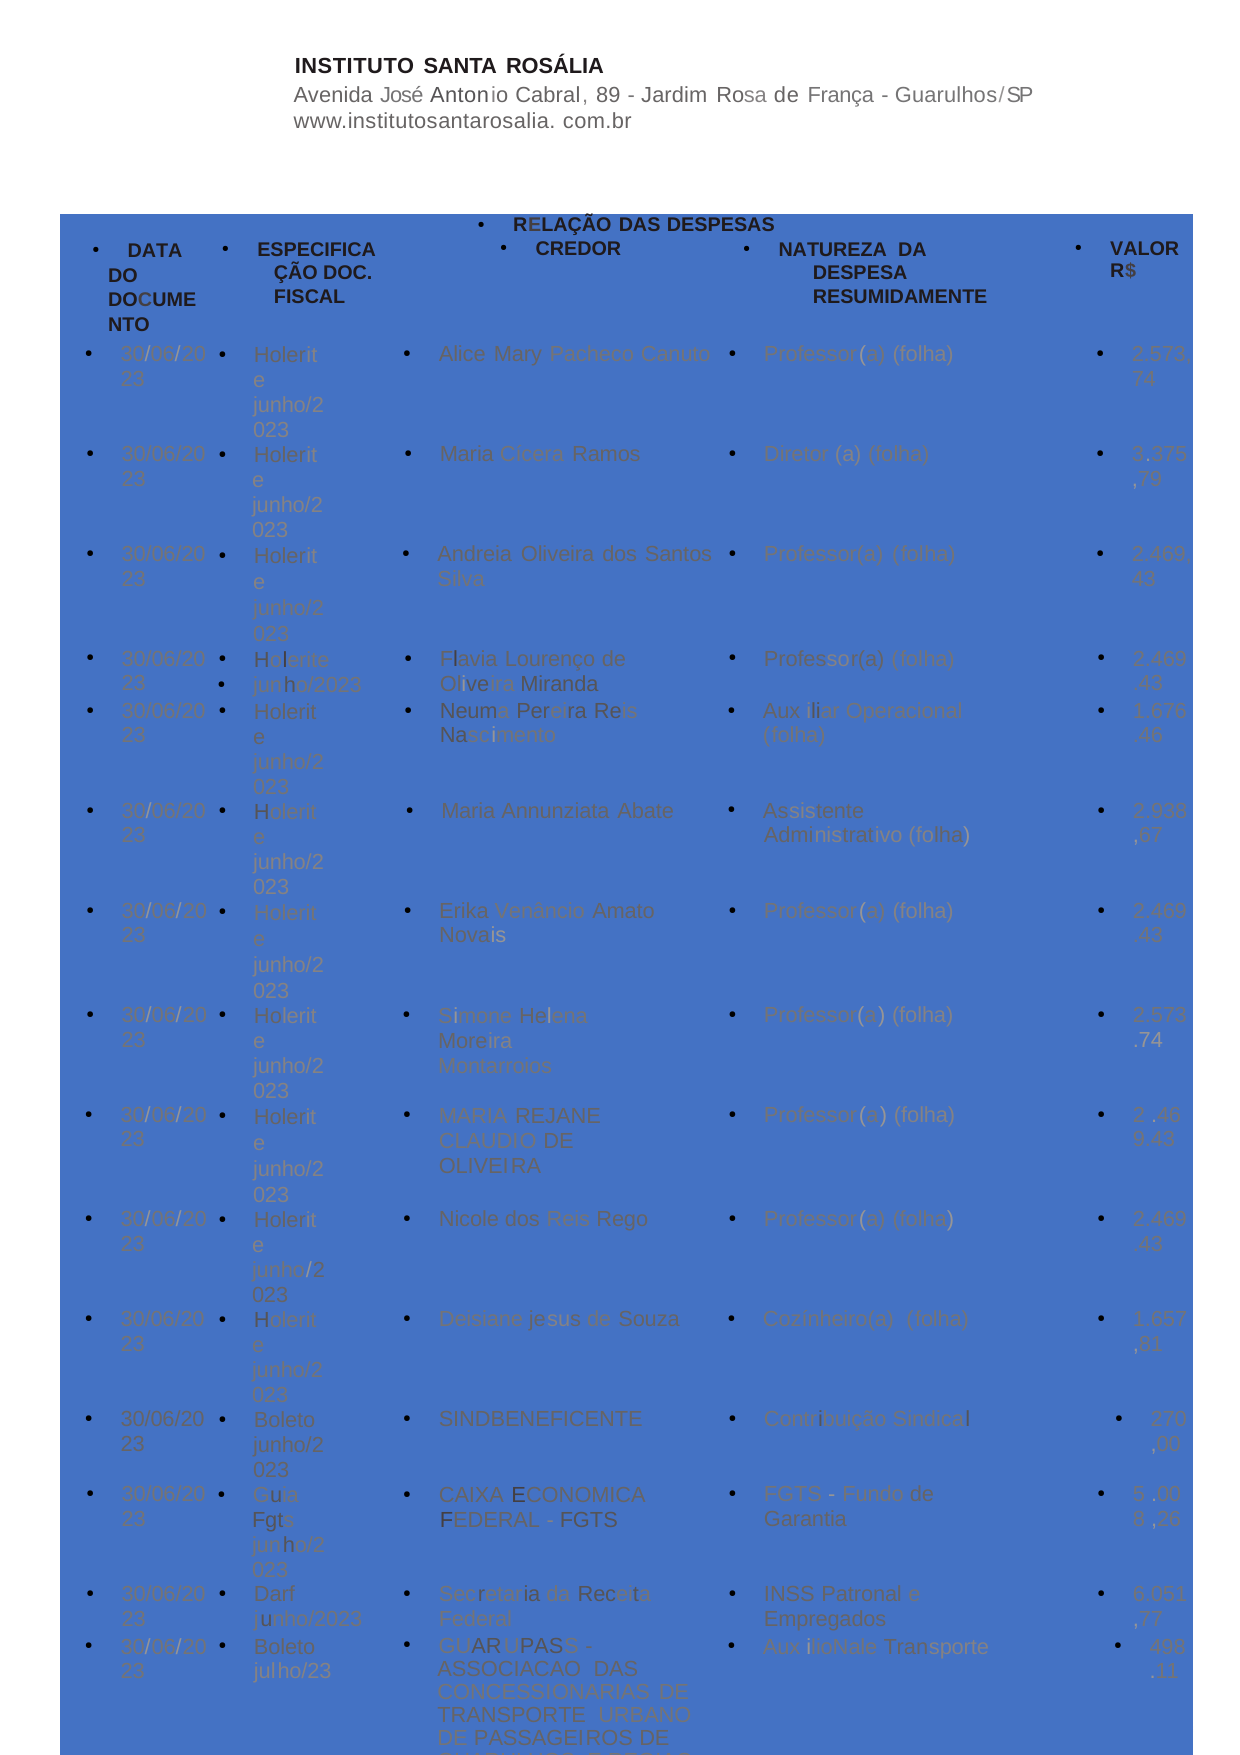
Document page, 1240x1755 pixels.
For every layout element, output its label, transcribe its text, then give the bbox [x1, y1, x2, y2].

table_cell 30/06/2023 [60, 699, 214, 799]
table_cell Holerite junho/2023 [214, 646, 398, 699]
table_cell Alice Mary Pacheco Canuto [398, 342, 723, 442]
table_cell Guia Fgts junho/2023 [214, 1482, 398, 1582]
table_cell 30/06/2023 [60, 1103, 214, 1207]
table_cell 5 .008 ,26 [1020, 1482, 1193, 1582]
table_cell 270 ,00 [1020, 1407, 1193, 1482]
table_cell Holerite junho/2023 [214, 1103, 398, 1207]
table_cell CREDOR [398, 238, 723, 342]
table_cell INSS Patronal e Empregados [723, 1582, 1020, 1635]
table_cell Holerite junho/2023 [214, 699, 398, 799]
table_cell 2 .469.43 [1020, 1103, 1193, 1207]
table_cell CAIXA ECONOMICA FEDERAL - FGTS [398, 1482, 723, 1582]
table_cell Professor(a) (folha) [723, 1003, 1020, 1103]
table_cell 1.657,81 [1020, 1307, 1193, 1407]
table_cell Professor(a) (folha) [723, 899, 1020, 1003]
table_cell Nicole dos Reis Rego [398, 1207, 723, 1307]
table_cell 30/06/2023 [60, 1635, 214, 1755]
table_cell NATUREZA DA DESPESA RESUMIDAMENTE [723, 238, 1020, 342]
table_cell 30/06/2023 [60, 1307, 214, 1407]
table_cell 2.573 .74 [1020, 1003, 1193, 1103]
table_cell GUARUPASS - ASSOCIACAO DAS CONCESSIONARIAS DE TRANSPORTE URBANO DE PASSAGEIROS DE GUARULHOS E REGIAO [398, 1635, 723, 1755]
table_cell Deisiane jesus de Souza [398, 1307, 723, 1407]
table_cell Darf junho/2023 [214, 1582, 398, 1635]
table_cell 30/06/2023 [60, 646, 214, 699]
table_cell FGTS - Fundo de Garantia [723, 1482, 1020, 1582]
table_cell Professor(a) (folha) [723, 542, 1020, 646]
table_cell Holerite junho/2023 [214, 342, 398, 442]
table_cell Andreia Oliveira dos Santos Silva [398, 542, 723, 646]
table_cell Holerite junho/2023 [214, 1307, 398, 1407]
table_cell DATA DO DOCUMENTO [60, 238, 214, 342]
table_cell Boleto junho/2023 [214, 1407, 398, 1482]
table_cell Aux iliar Operacional (folha) [723, 699, 1020, 799]
table_cell 2.573,74 [1020, 342, 1193, 442]
table_cell 30/06/2023 [60, 1407, 214, 1482]
table_cell Secretaria da Receita Federal [398, 1582, 723, 1635]
table_header RELAÇÃO DAS DESPESAS [60, 214, 1193, 238]
table_cell VALOR R$ [1020, 238, 1193, 342]
table_cell 2.469.43 [1020, 1207, 1193, 1307]
table_cell SINDBENEFICENTE [398, 1407, 723, 1482]
table_cell Diretor (a) (folha) [723, 442, 1020, 542]
table_cell 30/06/2023 [60, 1582, 214, 1635]
table_cell 30/06/2023 [60, 1003, 214, 1103]
table_cell Holerite junho/2023 [214, 799, 398, 899]
table_cell Assistente Administrativo (folha) [723, 799, 1020, 899]
table_cell Professor(a) (folha) [723, 342, 1020, 442]
table_cell 30/06/2023 [60, 442, 214, 542]
table_cell 30/06/2023 [60, 899, 214, 1003]
table_cell Neuma Pereira Reis Nascimento [398, 699, 723, 799]
table_cell 2.469,43 [1020, 542, 1193, 646]
table_cell 2.469.43 [1020, 646, 1193, 699]
table_cell ESPECIFICAÇÃO DOC. FISCAL [214, 238, 398, 342]
table_cell 498.11 [1020, 1635, 1193, 1755]
table_cell Maria Cícera Ramos [398, 442, 723, 542]
table_cell Professor(a) (folha) [723, 1207, 1020, 1307]
table_cell Maria Annunziata Abate [398, 799, 723, 899]
table_cell Boleto julho/23 [214, 1635, 398, 1755]
table_cell Flavia Lourenço de Oliveira Miranda [398, 646, 723, 699]
table_cell Contribuição Sindical [723, 1407, 1020, 1482]
table_cell 3.375,79 [1020, 442, 1193, 542]
table_cell Professor(a) (folha) [723, 646, 1020, 699]
table_cell 6.051,77 [1020, 1582, 1193, 1635]
table_cell 30/06/2023 [60, 1482, 214, 1582]
table_cell Erika Venâncio Amato Novais [398, 899, 723, 1003]
table_cell 30/06/2023 [60, 342, 214, 442]
table_cell Holerite junho/2023 [214, 1207, 398, 1307]
table_cell 2.469.43 [1020, 899, 1193, 1003]
table_cell Holerite junho/2023 [214, 442, 398, 542]
text_box INSTITUTO SANTA ROSÁLIA Avenida José Antonio Cabral, 89 - Jardim Rosa de França - Guarulhos/SP www.institutosantarosalia. com.br [291, 51, 1041, 133]
table_cell 2.938,67 [1020, 799, 1193, 899]
table_cell Holerite junho/2023 [214, 1003, 398, 1103]
table_cell Aux ilioNale Transporte [723, 1635, 1020, 1755]
table_cell Professor(a) (folha) [723, 1103, 1020, 1207]
table_cell 30/06/2023 [60, 1207, 214, 1307]
table_cell Cozínheiro(a) (folha) [723, 1307, 1020, 1407]
table_cell Holerite junho/2023 [214, 542, 398, 646]
table_cell 30/06/2023 [60, 542, 214, 646]
table_cell MARIA REJANE CLAUDIO DE OLIVEIRA [398, 1103, 723, 1207]
table_cell Holerite junho/2023 [214, 899, 398, 1003]
table_cell 1.676.46 [1020, 699, 1193, 799]
table_cell Simone Helena Moreira Montarroios [398, 1003, 723, 1103]
table_cell 30/06/2023 [60, 799, 214, 899]
